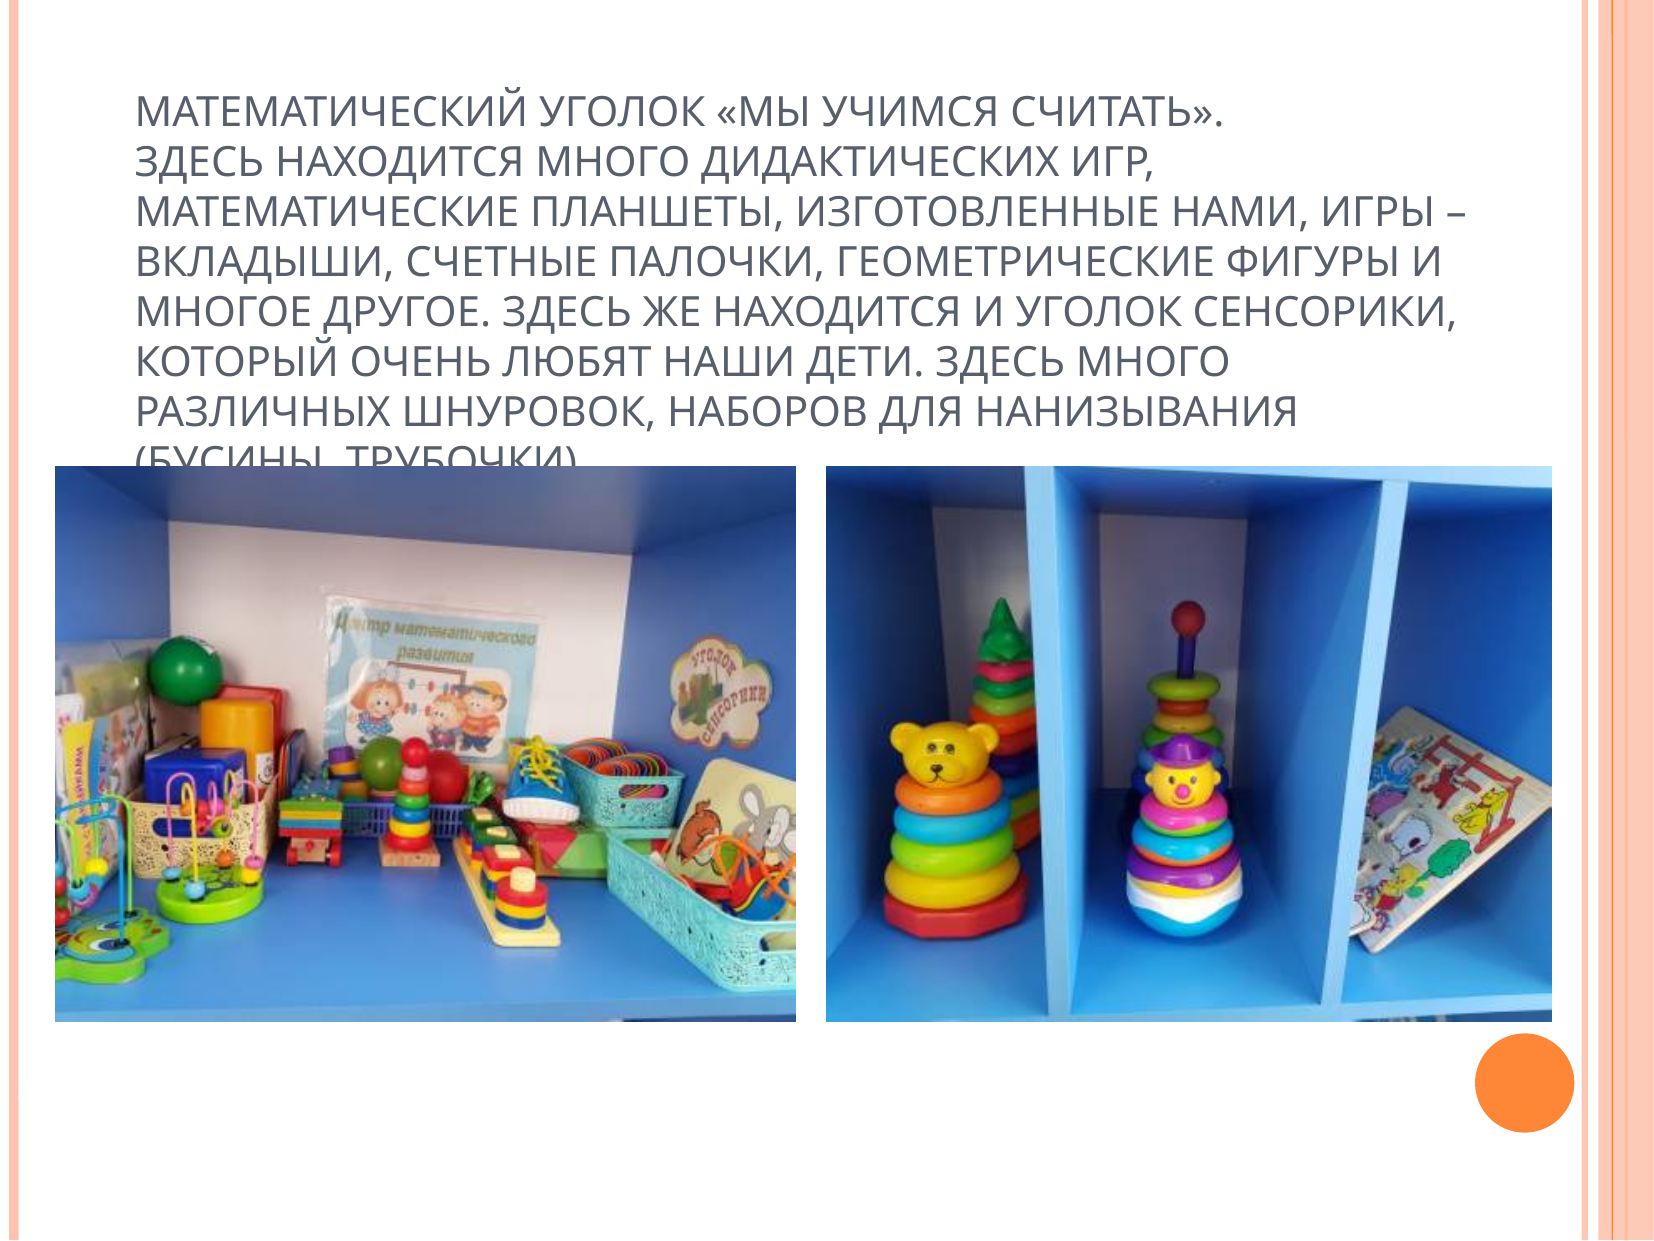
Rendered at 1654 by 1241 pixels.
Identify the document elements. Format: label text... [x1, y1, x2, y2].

title математический уголок «Мы учимся считать». Здесь находится много дидактических игр, математические планшеты, изготовленные нами, игры – вкладыши, счетные палочки, геометрические фигуры и многое другое. Здесь же находится и уголок сенсорики, который очень любят наши дети. Здесь много различных шнуровок, наборов для нанизывания (бусины, трубочки). [118, 76, 1493, 497]
picture [826, 466, 1552, 1022]
picture [55, 466, 796, 1022]
